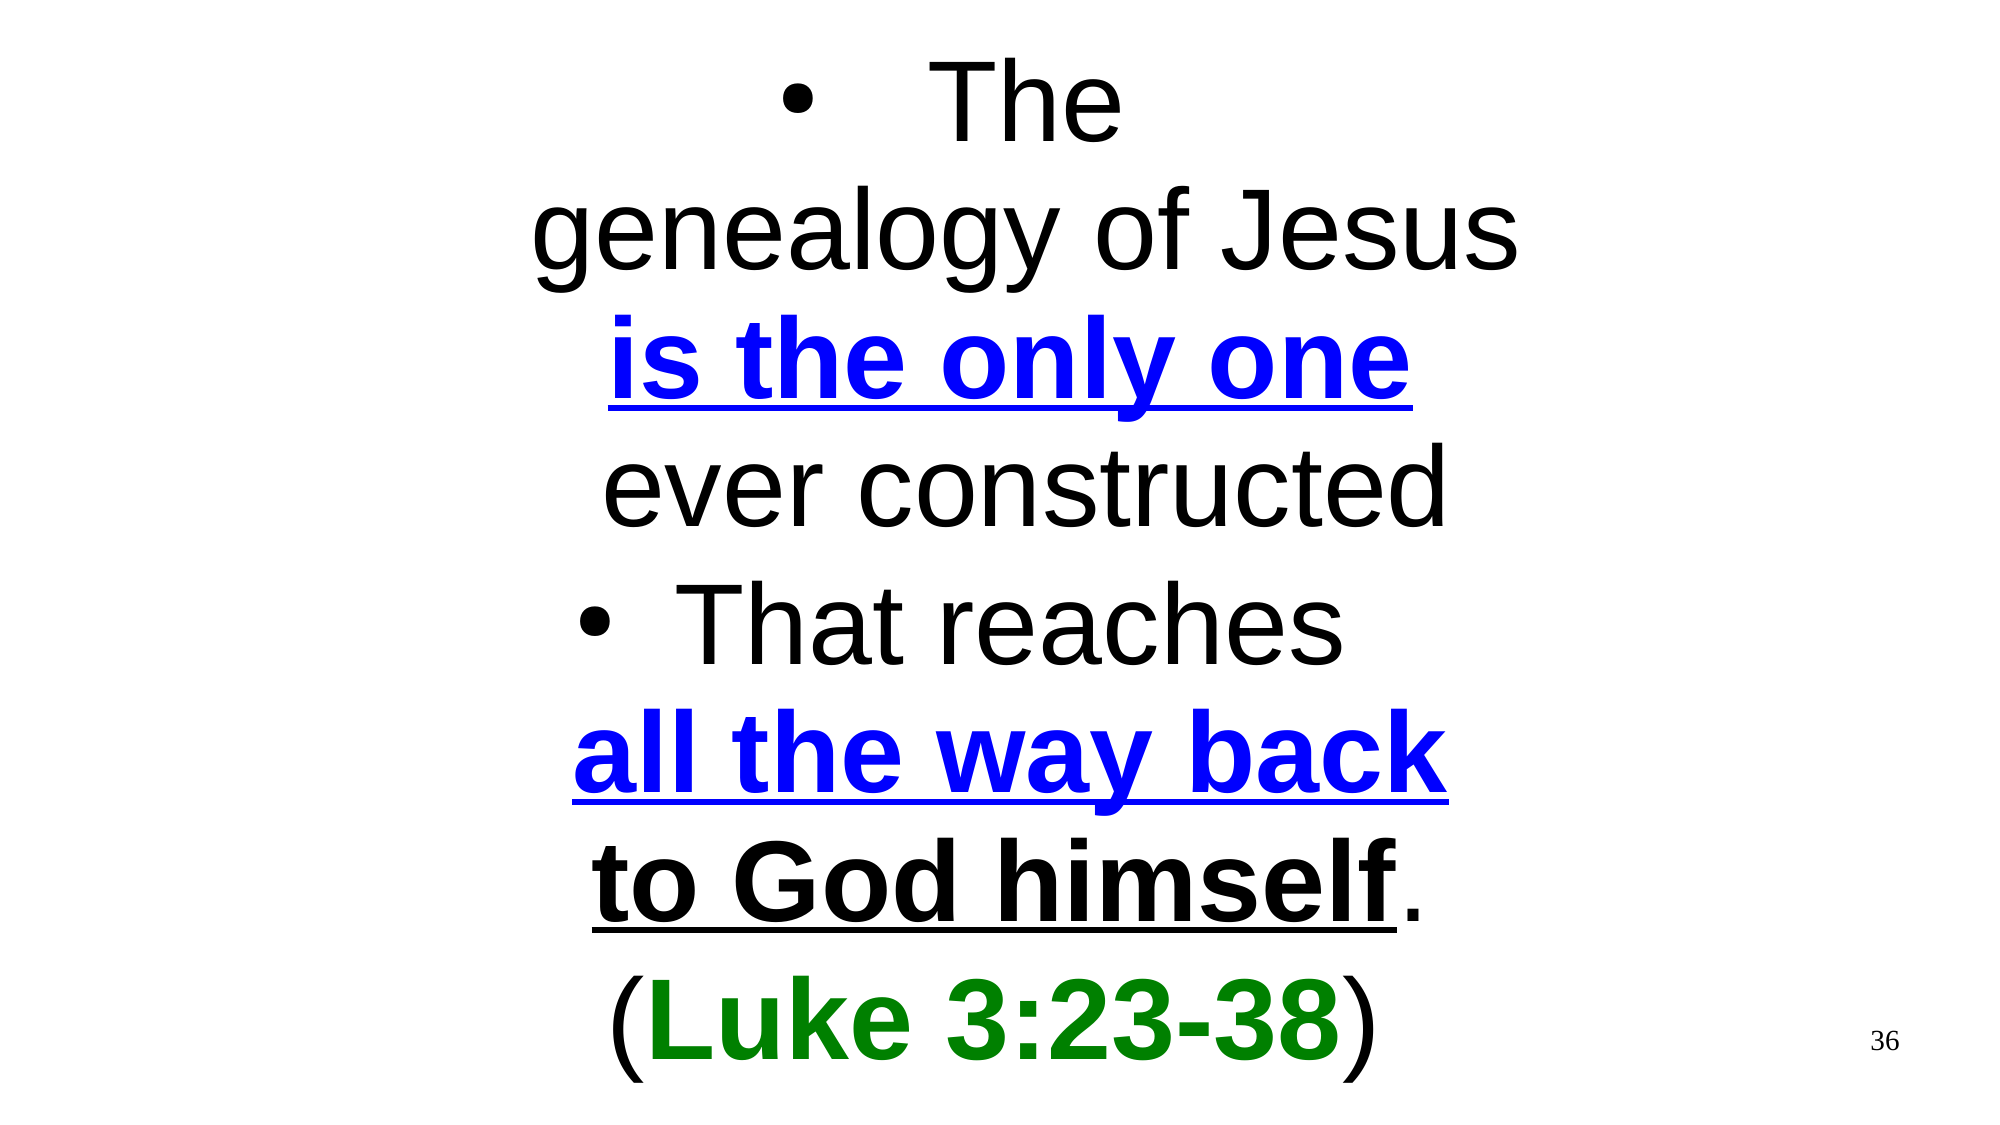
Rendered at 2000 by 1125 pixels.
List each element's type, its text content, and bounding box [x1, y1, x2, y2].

list The genealogy of Jesus is the only one ever constructed That reaches all the way back to God himself. (Luke 3:23-38) [37, 37, 1951, 1088]
